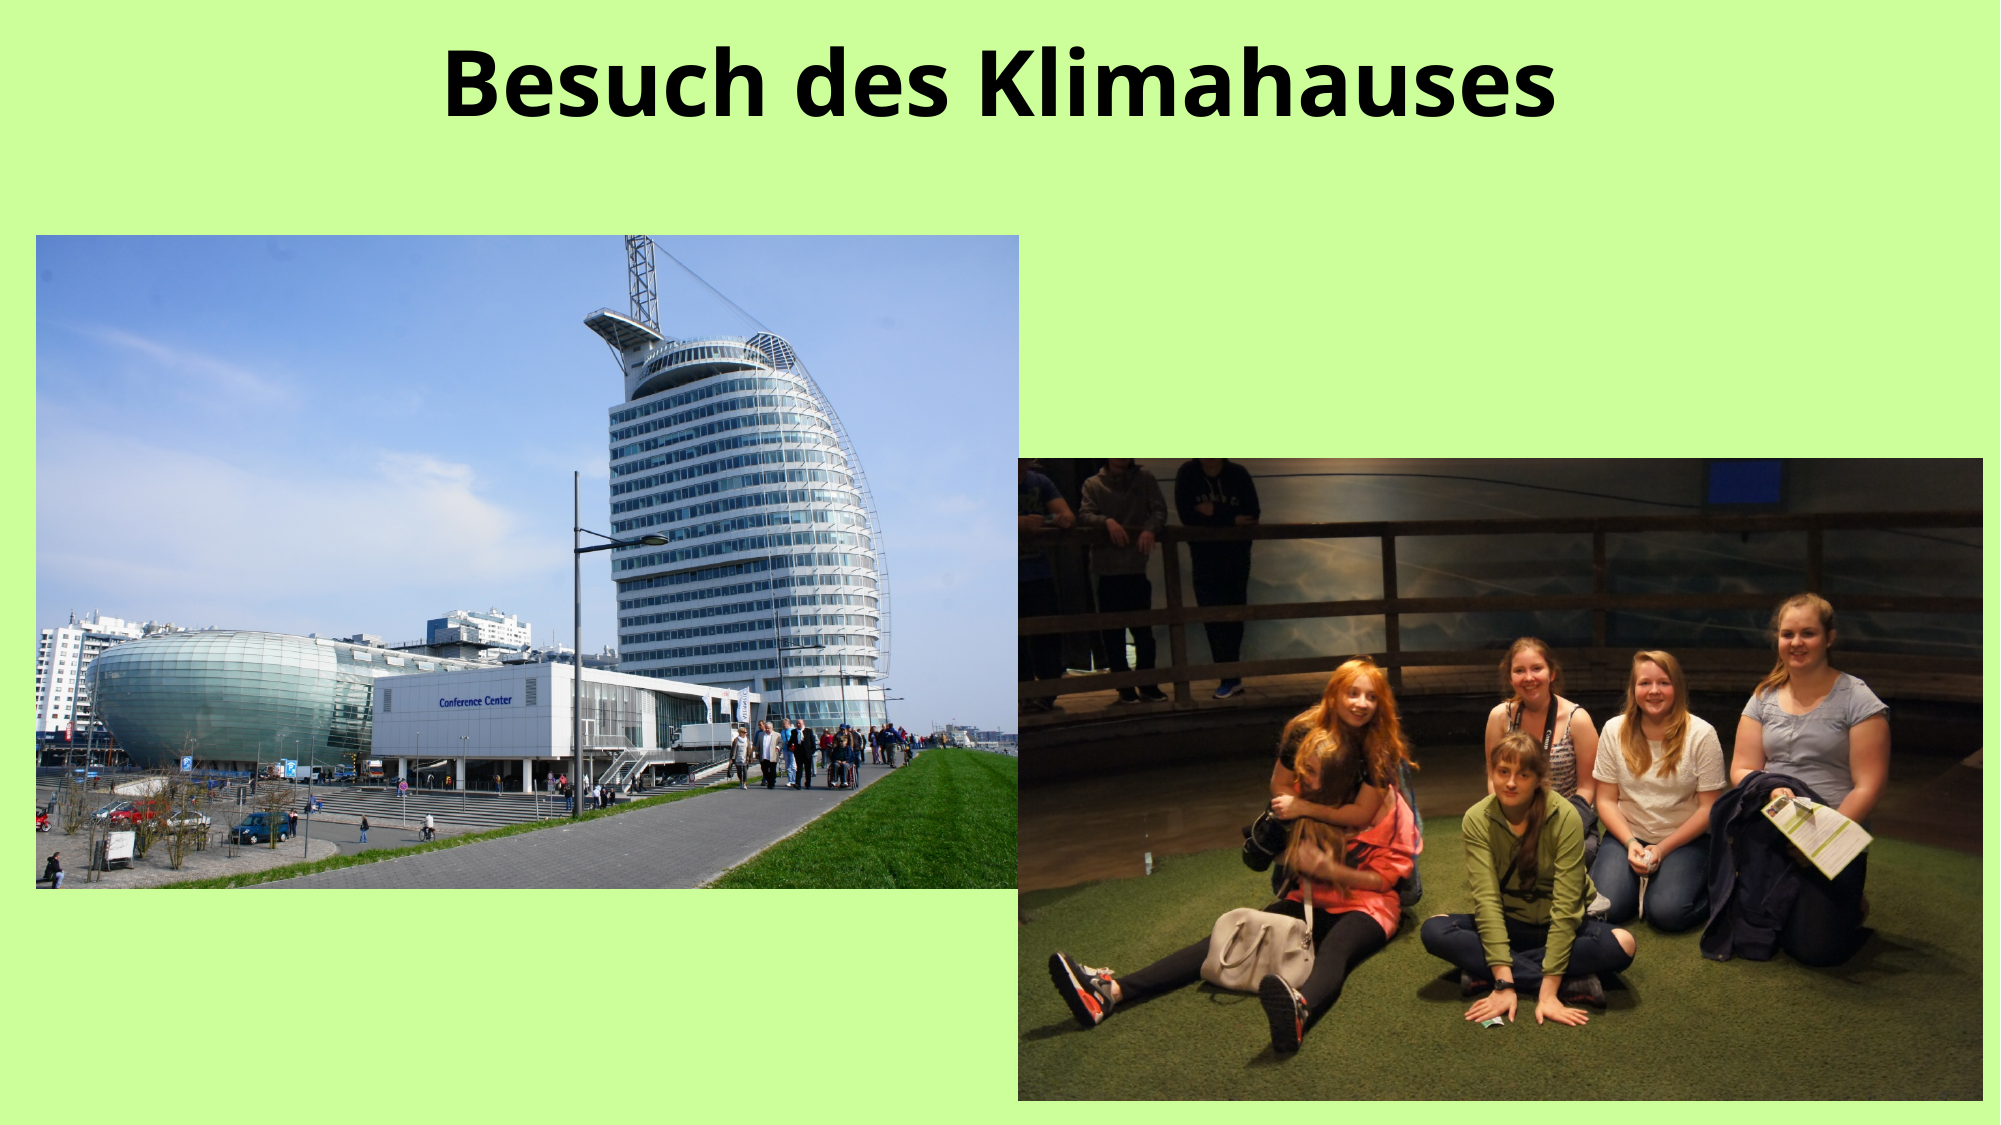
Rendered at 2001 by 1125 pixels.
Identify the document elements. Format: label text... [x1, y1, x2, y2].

title Besuch des Klimahauses [137, 29, 1863, 248]
picture [36, 235, 1983, 1101]
